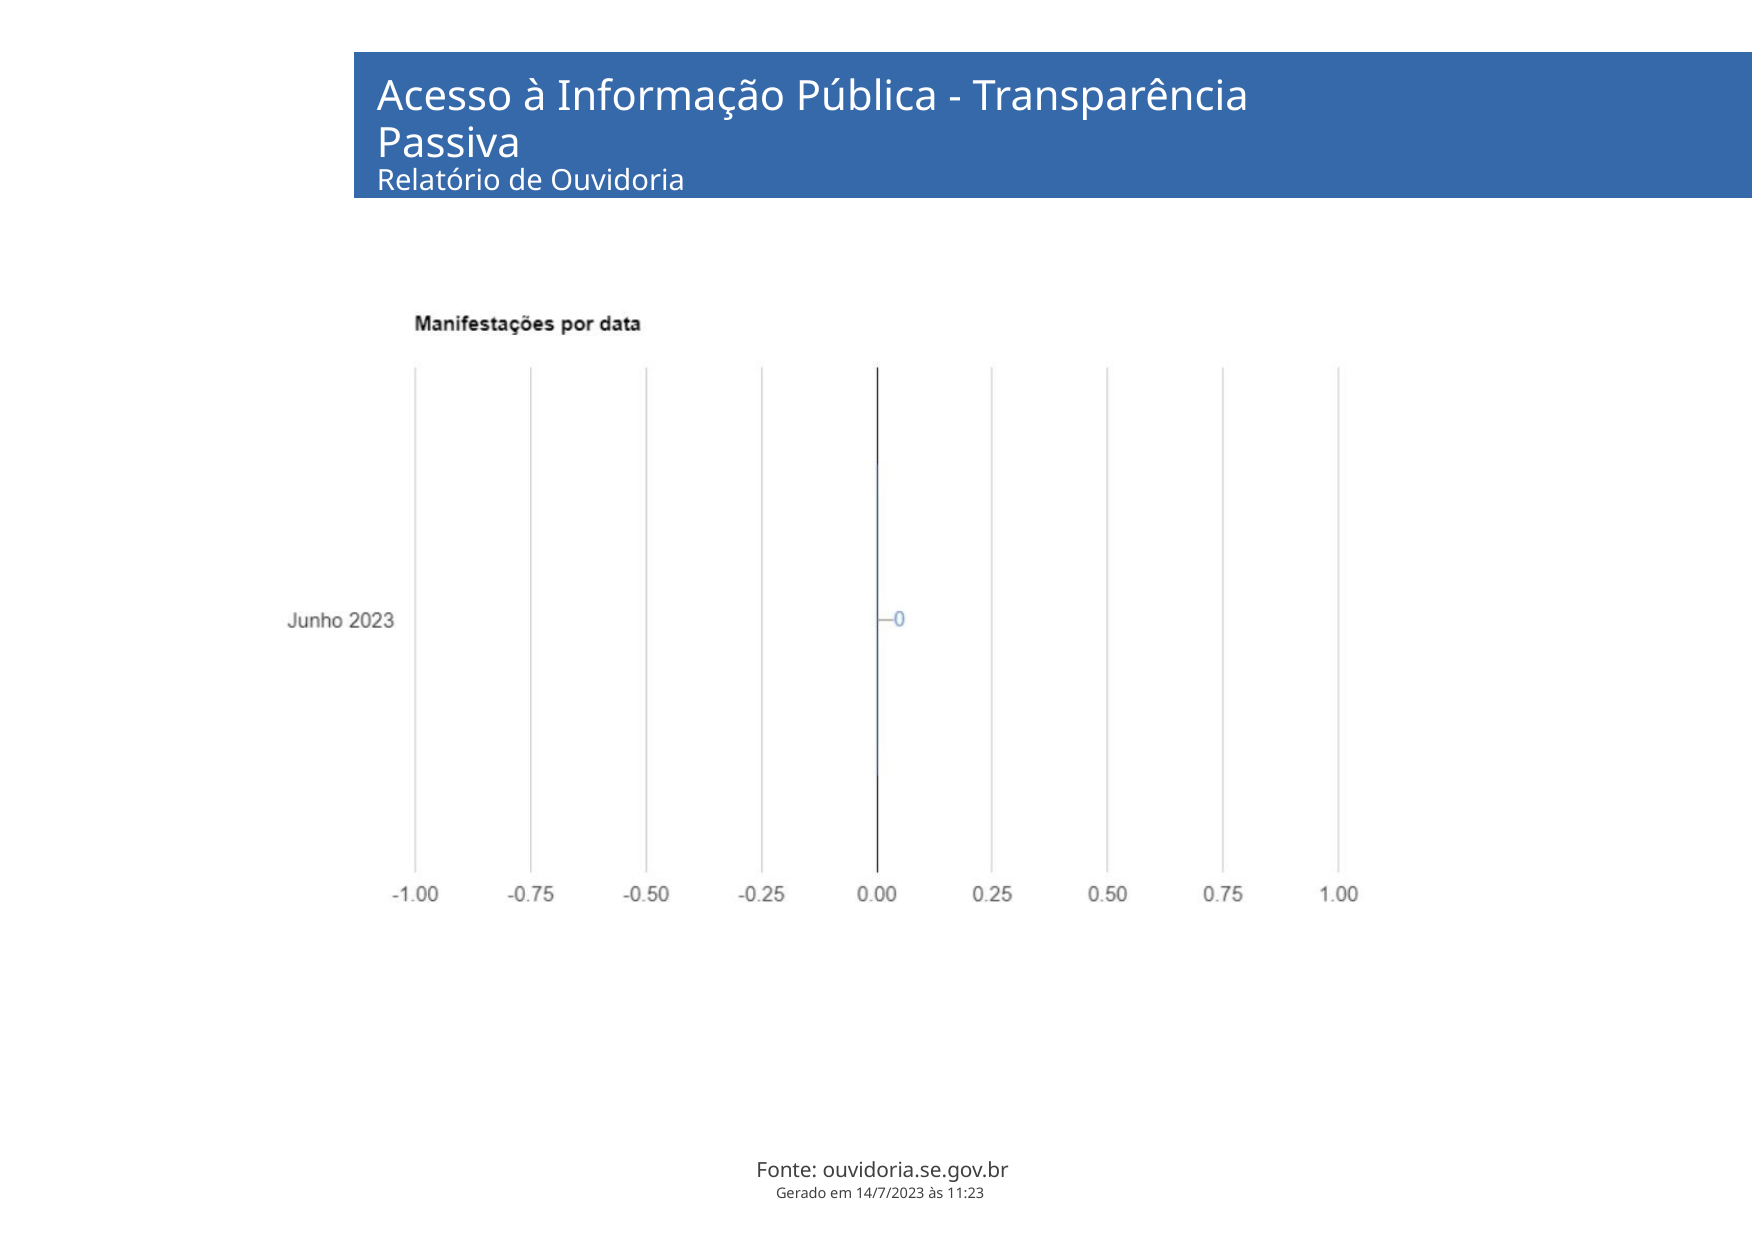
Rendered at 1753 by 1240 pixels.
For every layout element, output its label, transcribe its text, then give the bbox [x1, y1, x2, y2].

text_box [354, 52, 1752, 198]
text_box [155, 211, 1599, 1028]
text_box Fonte: ouvidoria.se.gov.br Gerado em 14/7/2023 às 11:23 [756, 1158, 1023, 1202]
text_box Acesso à Informação Pública - Transparência Passiva Relatório de Ouvidoria SETUR - Junho a Junho de 2023 [376, 72, 1403, 228]
